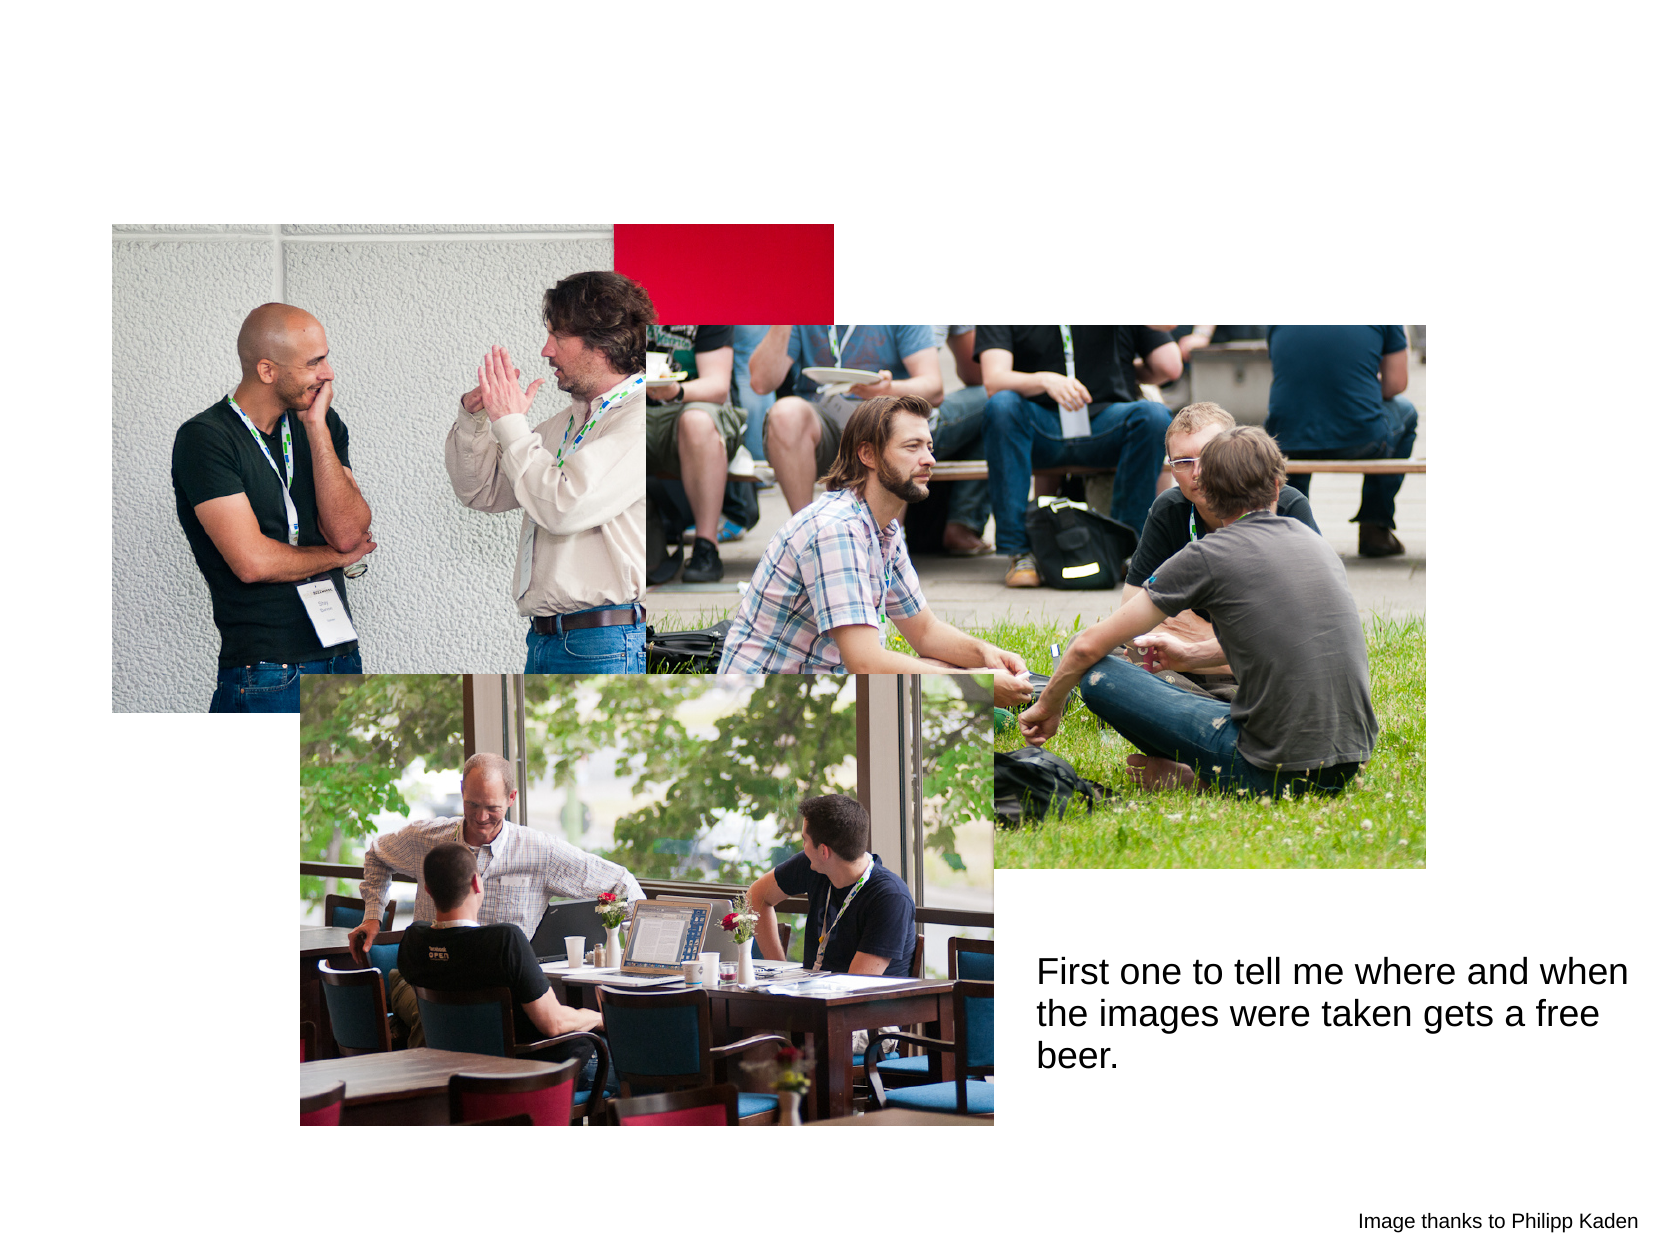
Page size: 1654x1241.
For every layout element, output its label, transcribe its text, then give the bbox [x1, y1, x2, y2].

text_box First one to tell me where and when the images were taken gets a free beer. [1021, 943, 1646, 1085]
picture [112, 224, 1426, 1127]
text_box Image thanks to Philipp Kaden [1343, 1202, 1654, 1241]
